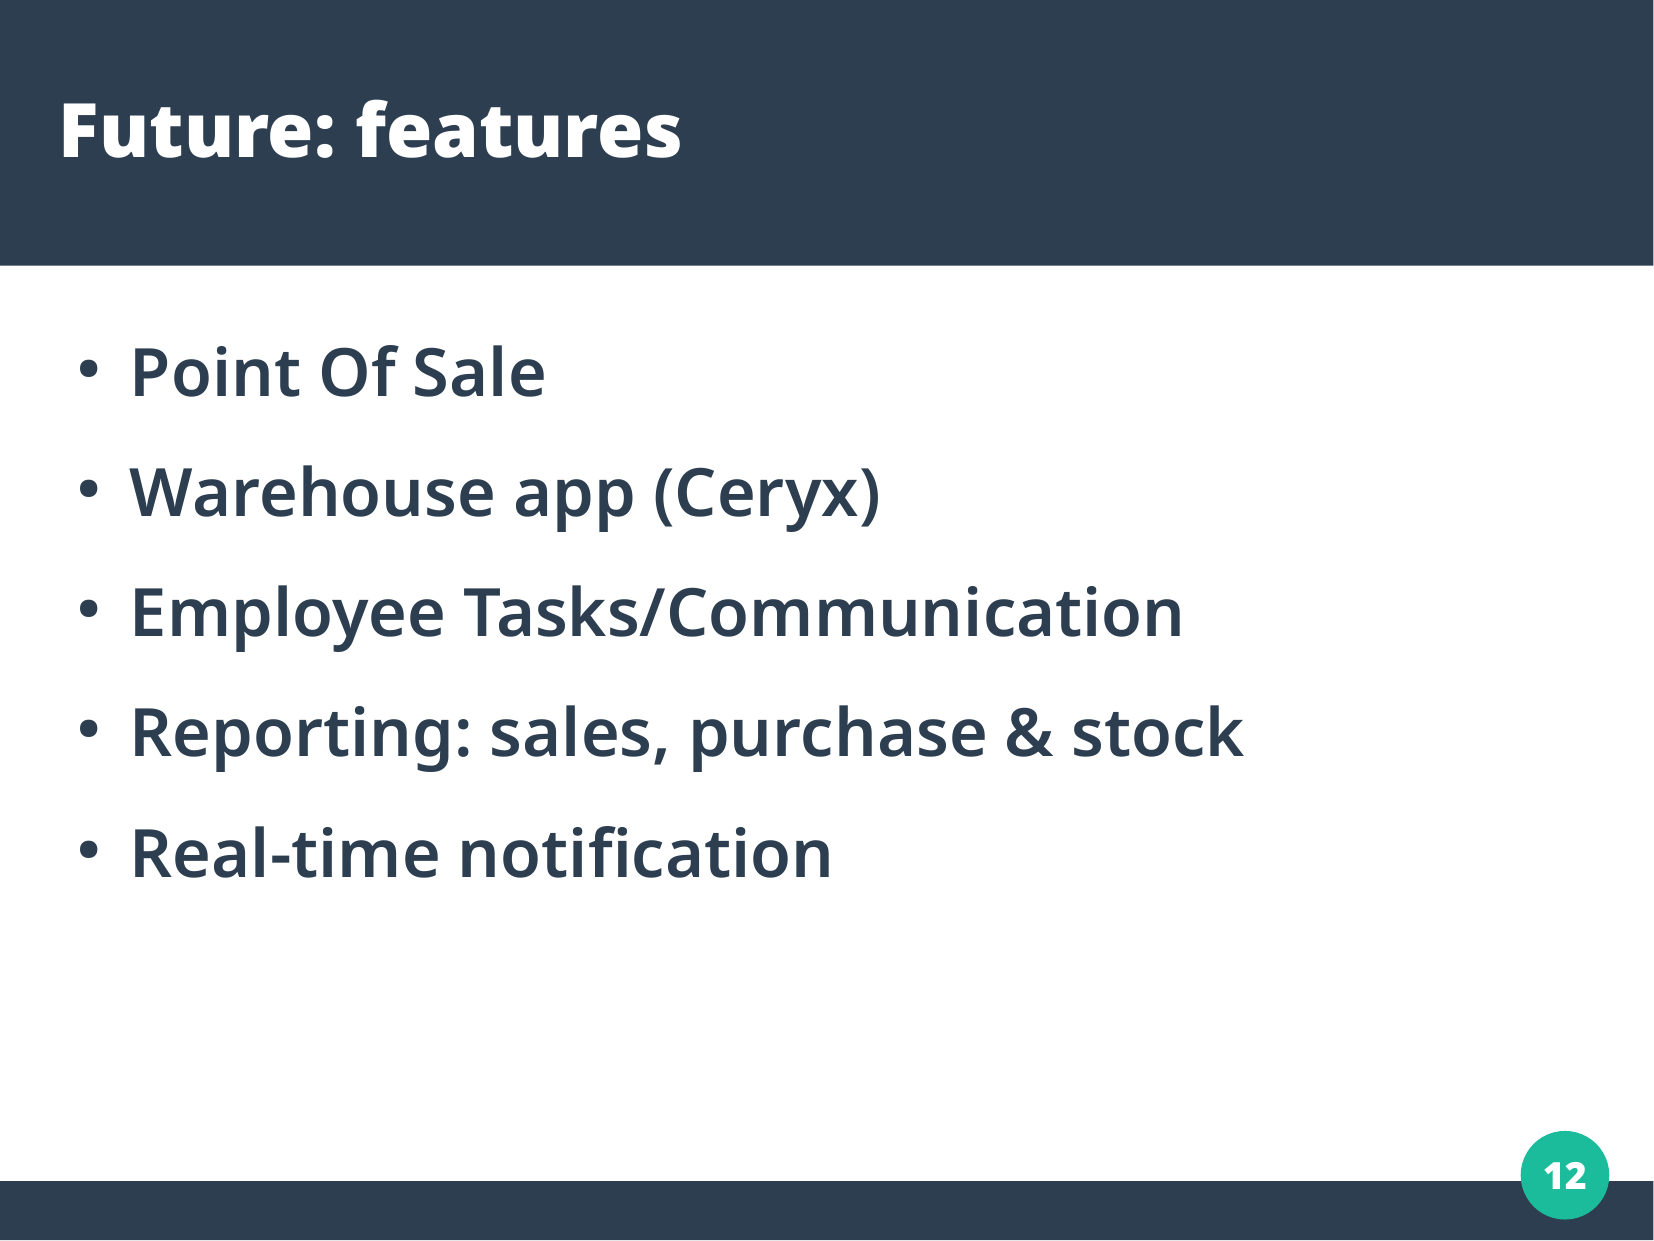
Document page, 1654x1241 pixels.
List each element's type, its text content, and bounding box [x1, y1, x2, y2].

list Point Of Sale Warehouse app (Ceryx) Employee Tasks/Communication Reporting: sales, purchase & stock Real-time notification [59, 324, 1595, 1152]
title Future: features [59, 49, 1595, 207]
